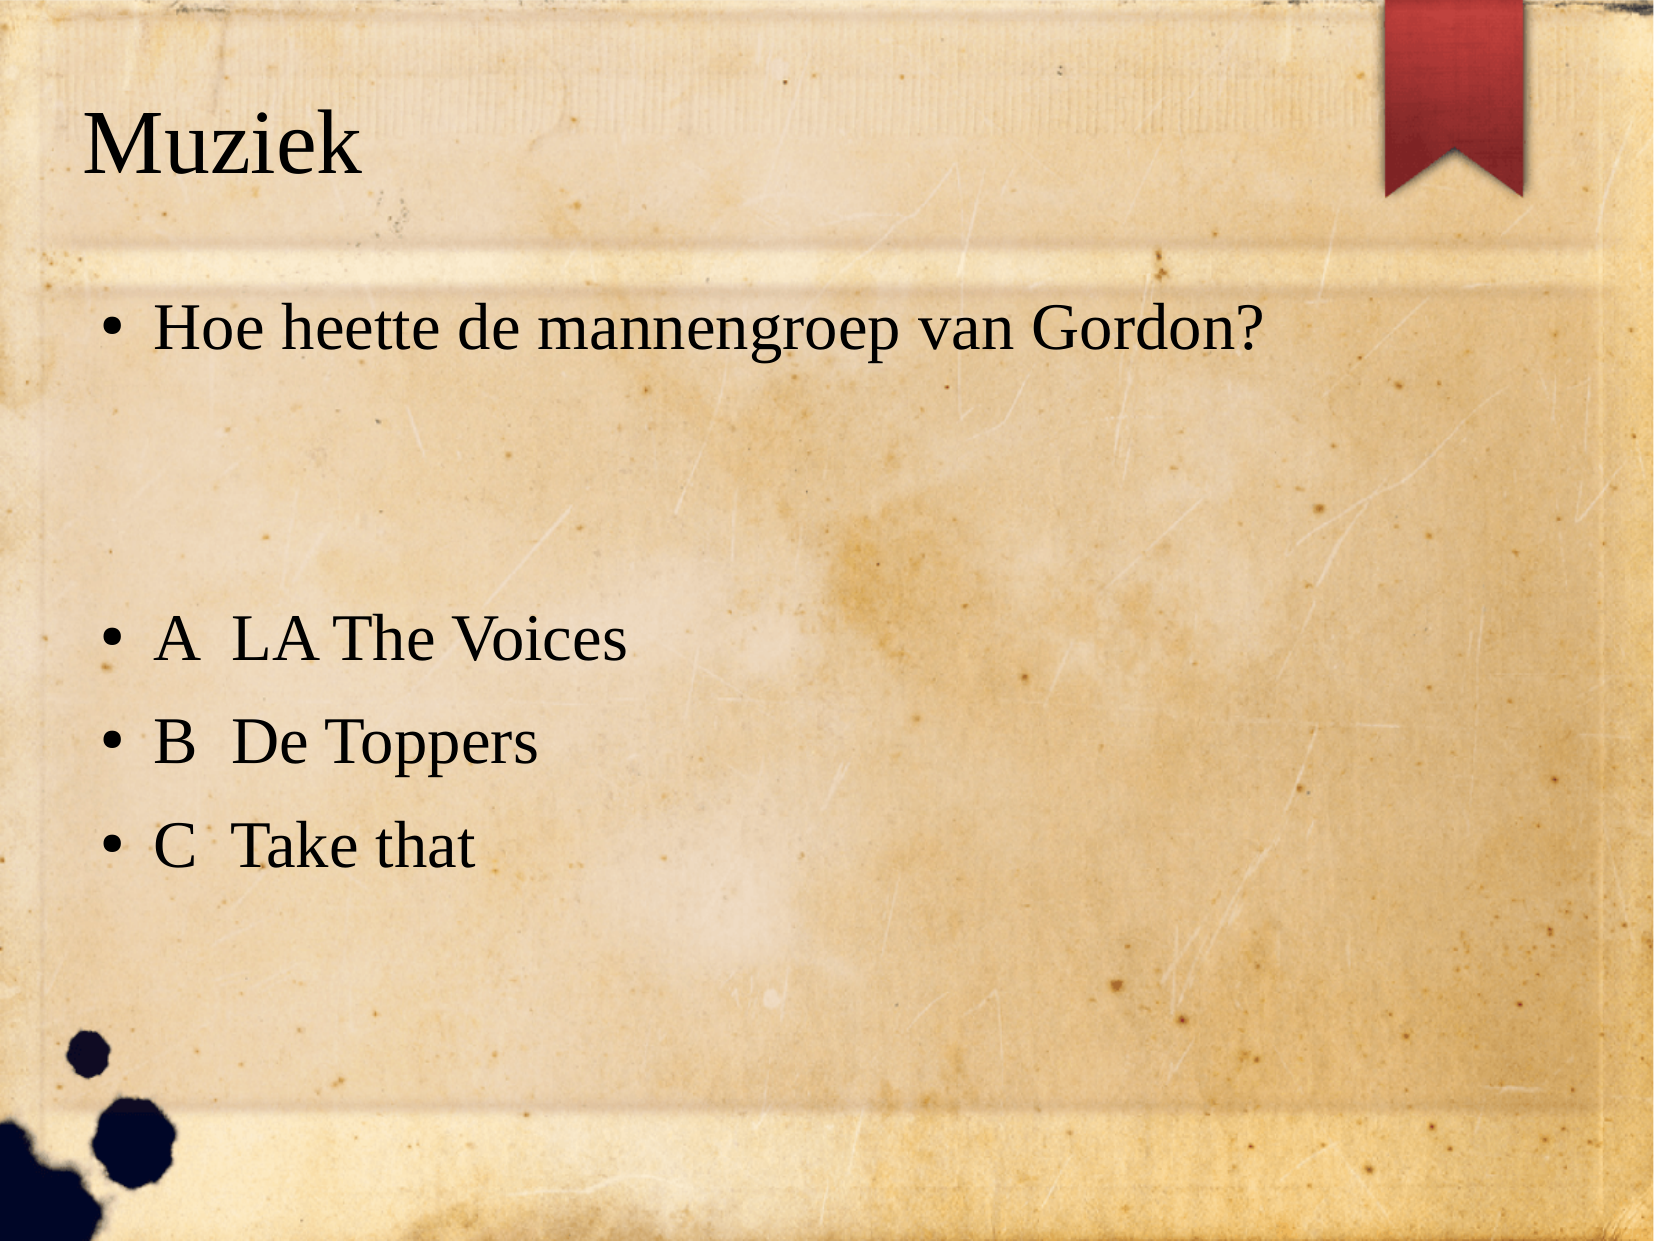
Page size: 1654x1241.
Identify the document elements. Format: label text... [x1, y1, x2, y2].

list Hoe heette de mannengroep van Gordon? A LA The Voices B De Toppers C Take that [82, 290, 1538, 1010]
picture [0, 0, 1654, 1241]
title Muziek [82, 49, 1347, 237]
